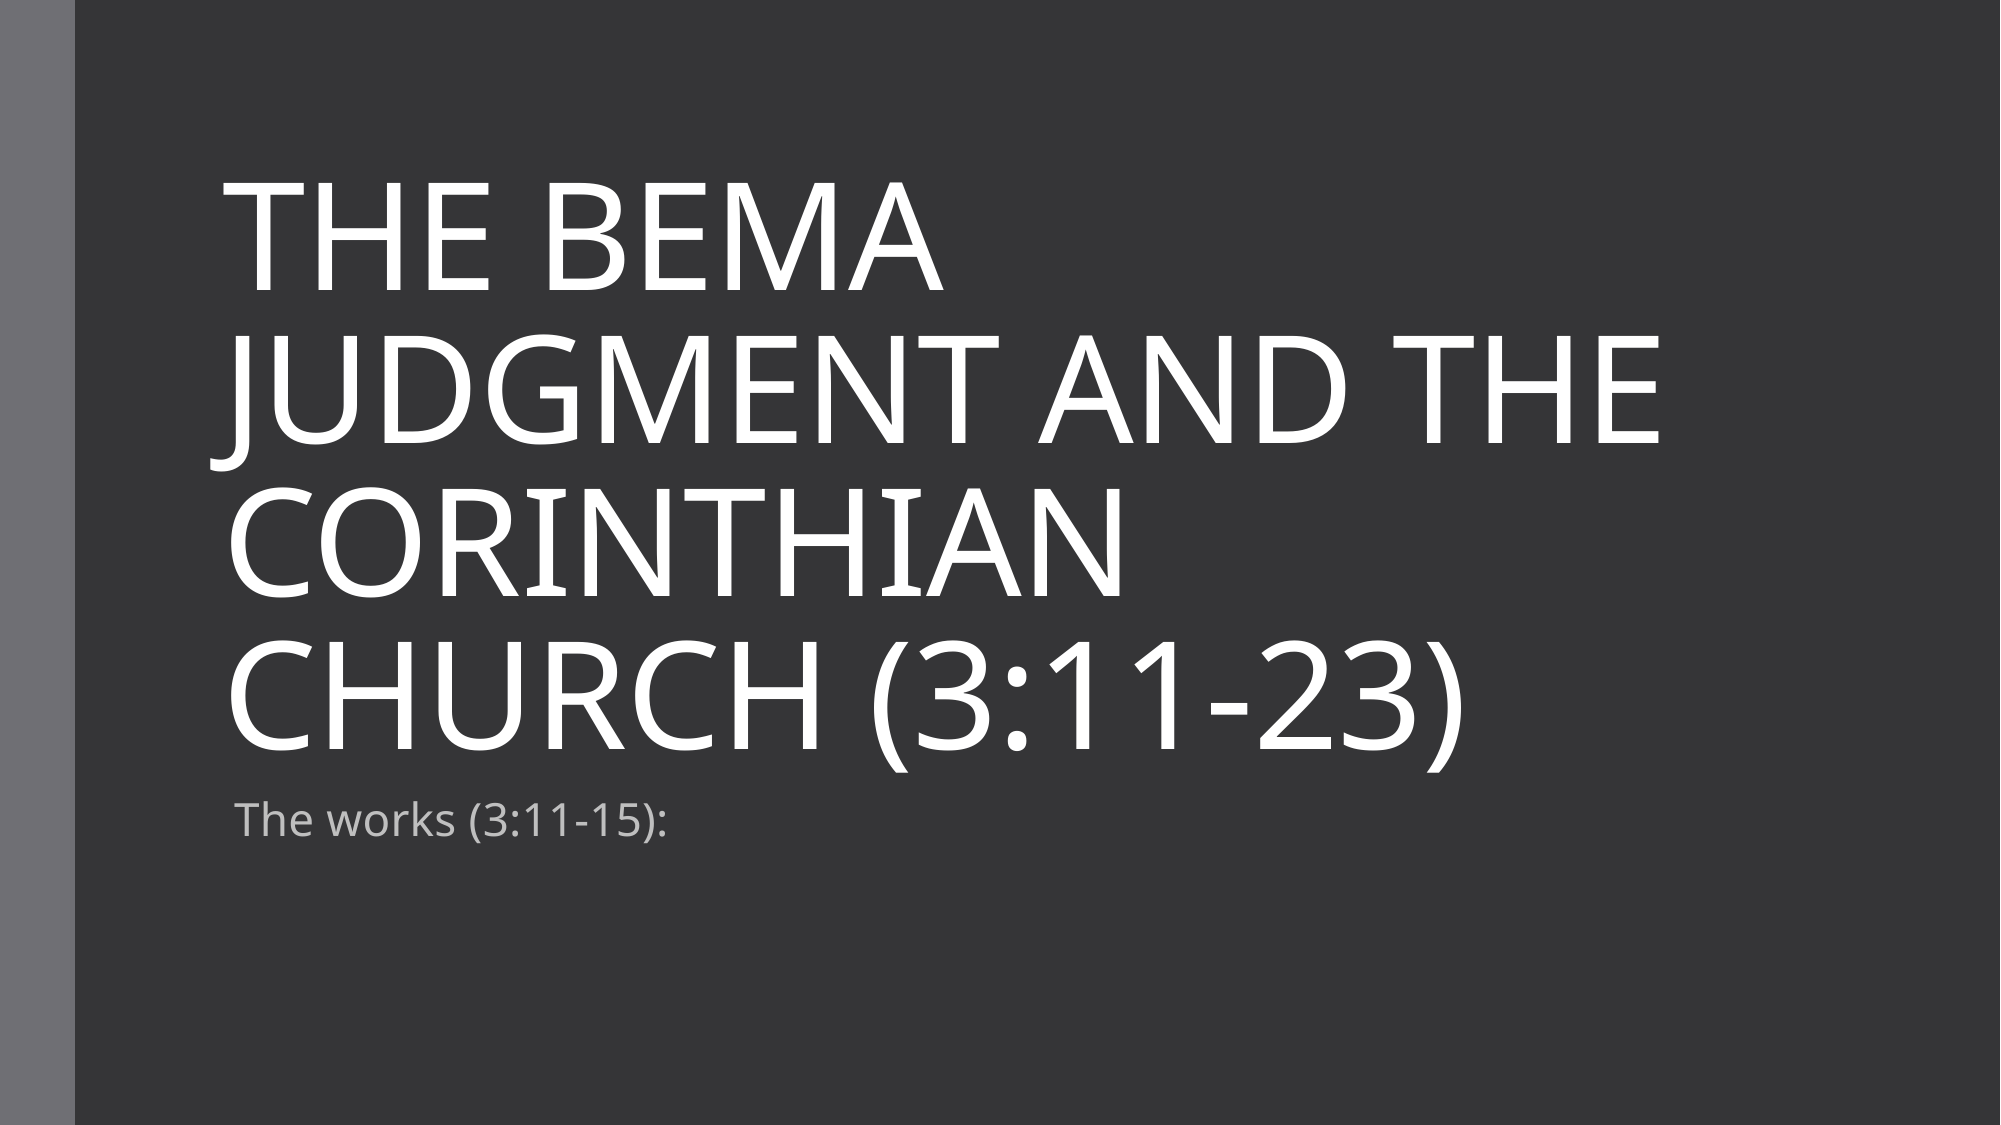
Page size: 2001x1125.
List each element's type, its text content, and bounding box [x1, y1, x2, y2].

subtitle The works (3:11-15): [206, 787, 1752, 1066]
title THE BEMA JUDGMENT AND THE CORINTHIAN CHURCH (3:11-23) [206, 124, 1752, 787]
